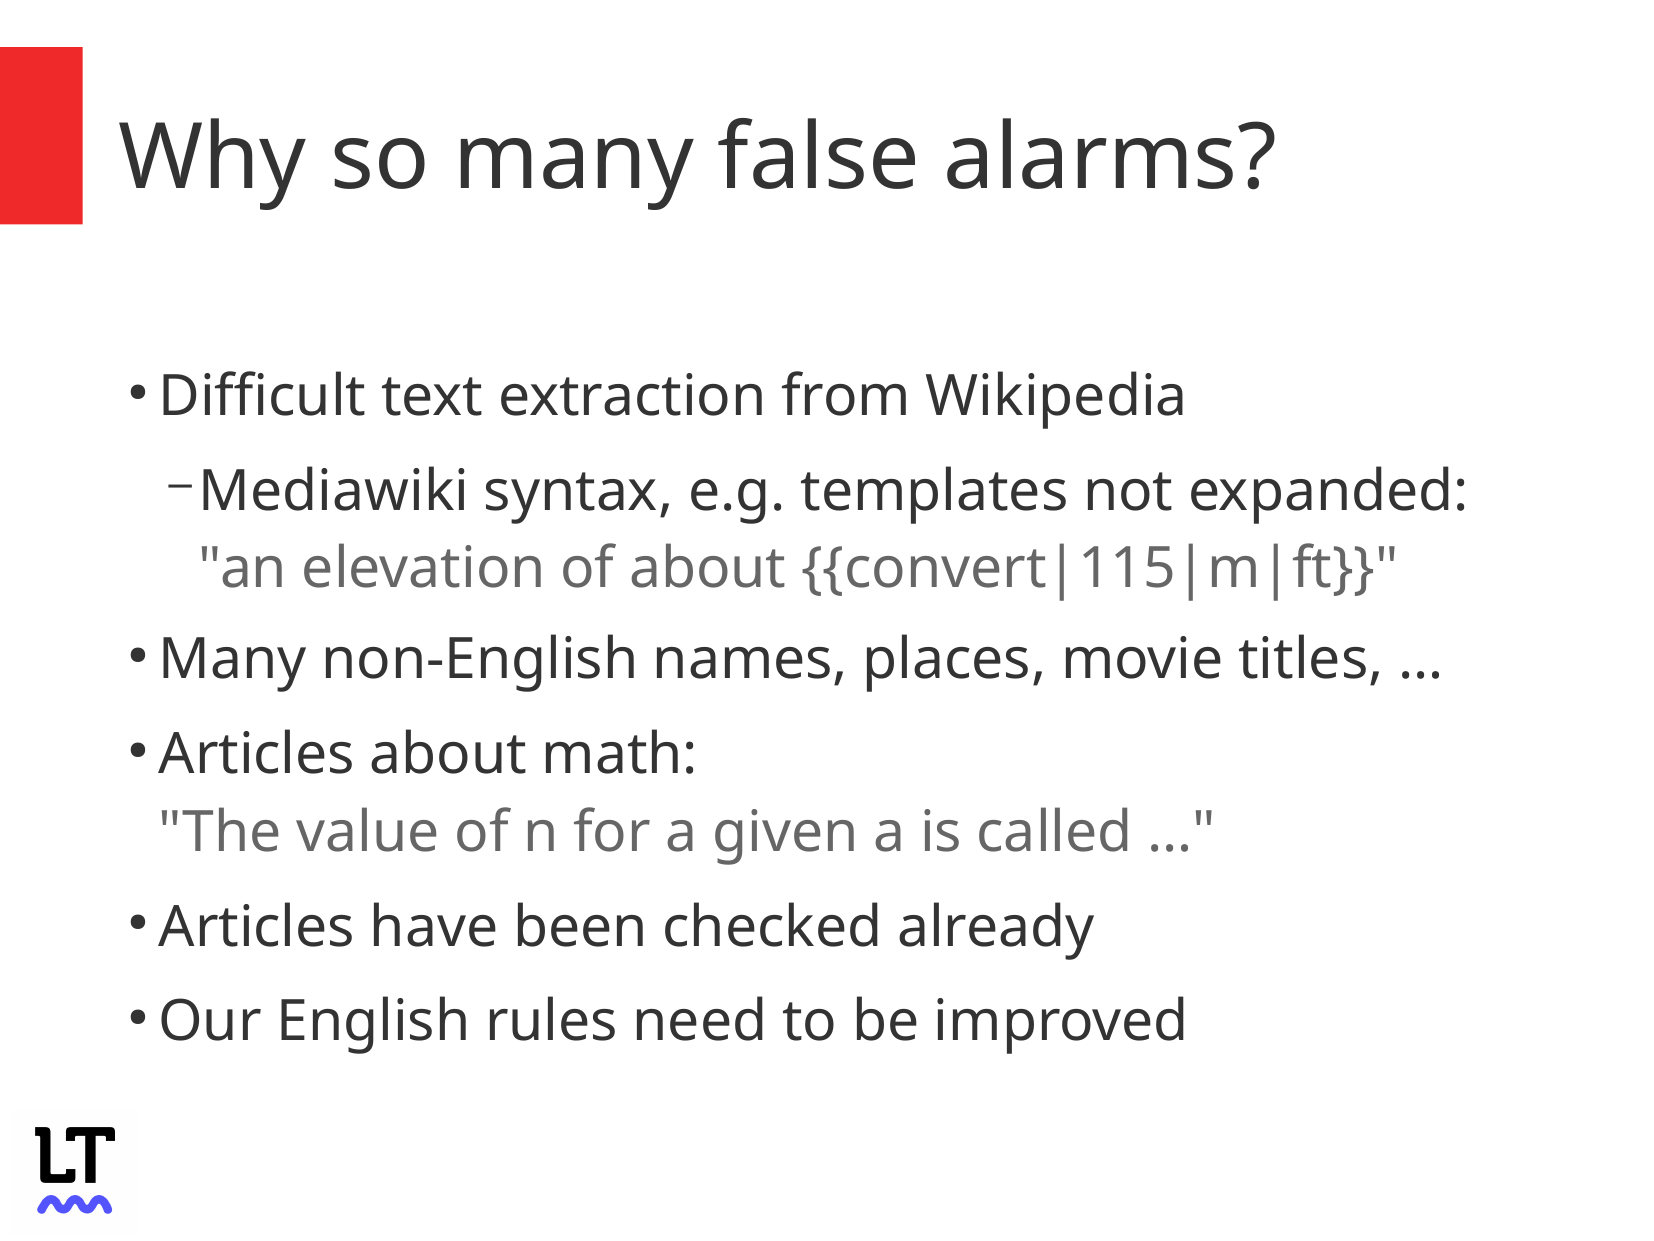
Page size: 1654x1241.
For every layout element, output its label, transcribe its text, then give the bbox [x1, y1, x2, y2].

list Difficult text extraction from Wikipedia Mediawiki syntax, e.g. templates not expanded: "an elevation of about {{convert|115|m|ft}}" Many non-English names, places, movie titles, … Articles about math: "The value of n for a given a is called …" Articles have been checked already Our English rules need to be improved [118, 354, 1536, 1074]
picture [11, 1110, 138, 1235]
title Why so many false alarms? [118, 49, 1571, 257]
